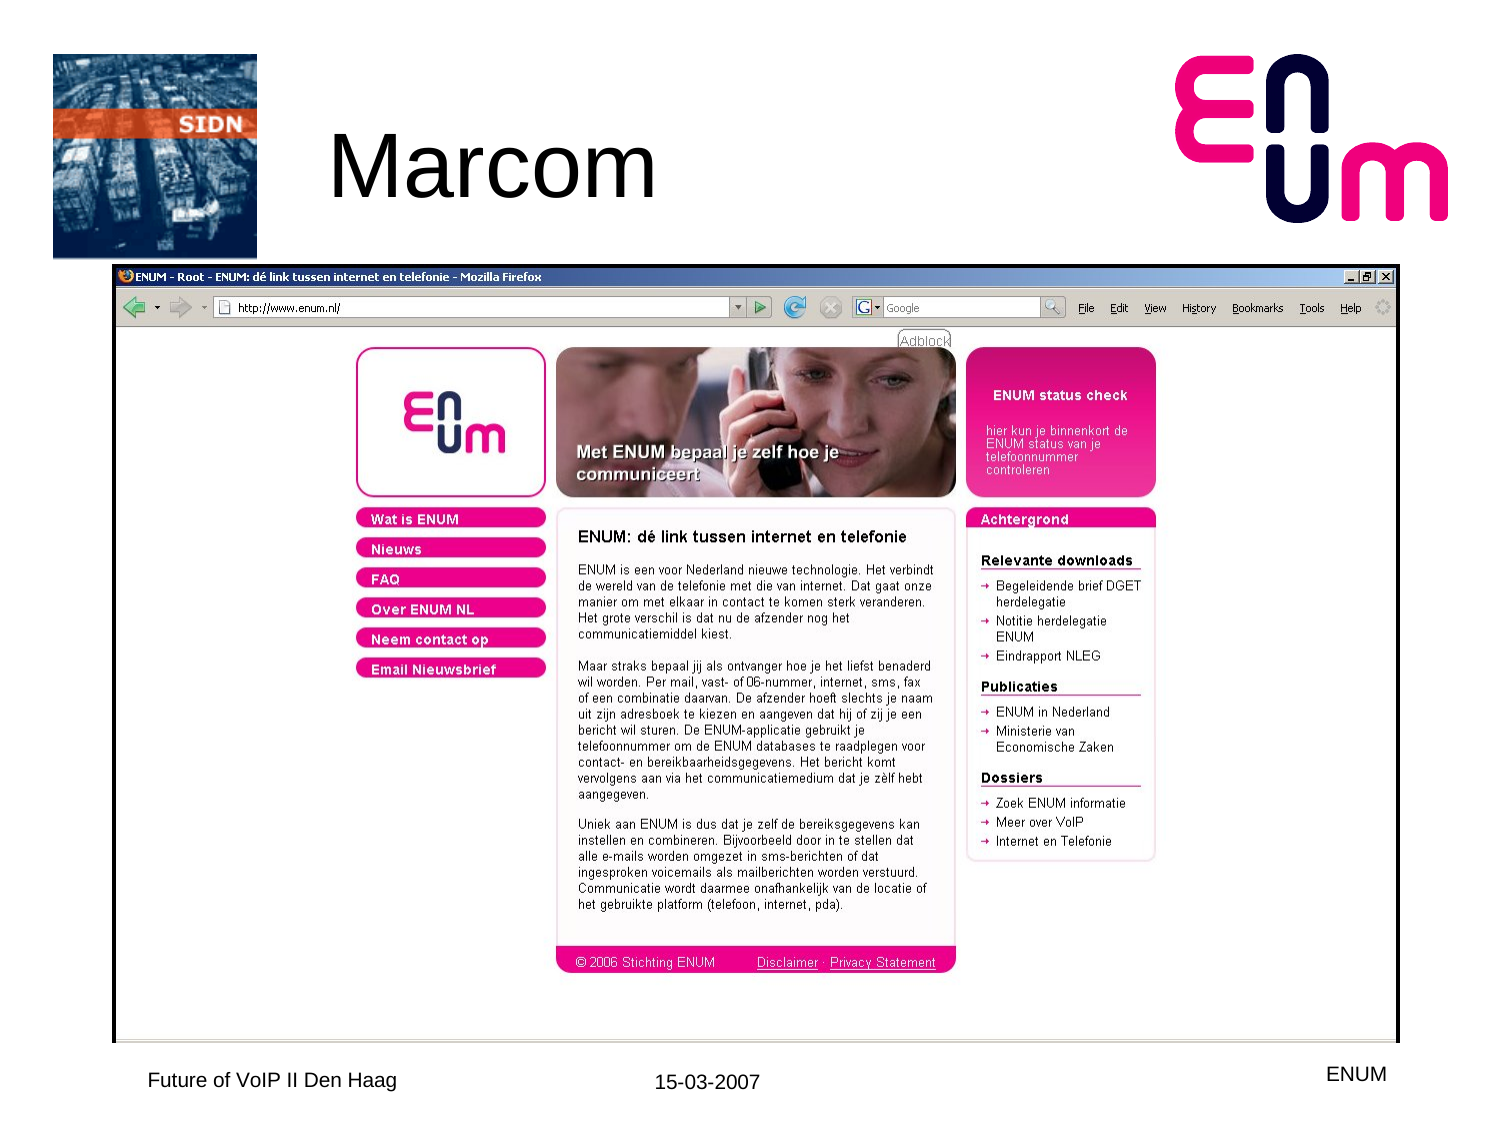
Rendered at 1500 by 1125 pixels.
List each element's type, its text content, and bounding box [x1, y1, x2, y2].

title Marcom [312, 99, 1382, 232]
picture [53, 0, 1448, 1120]
